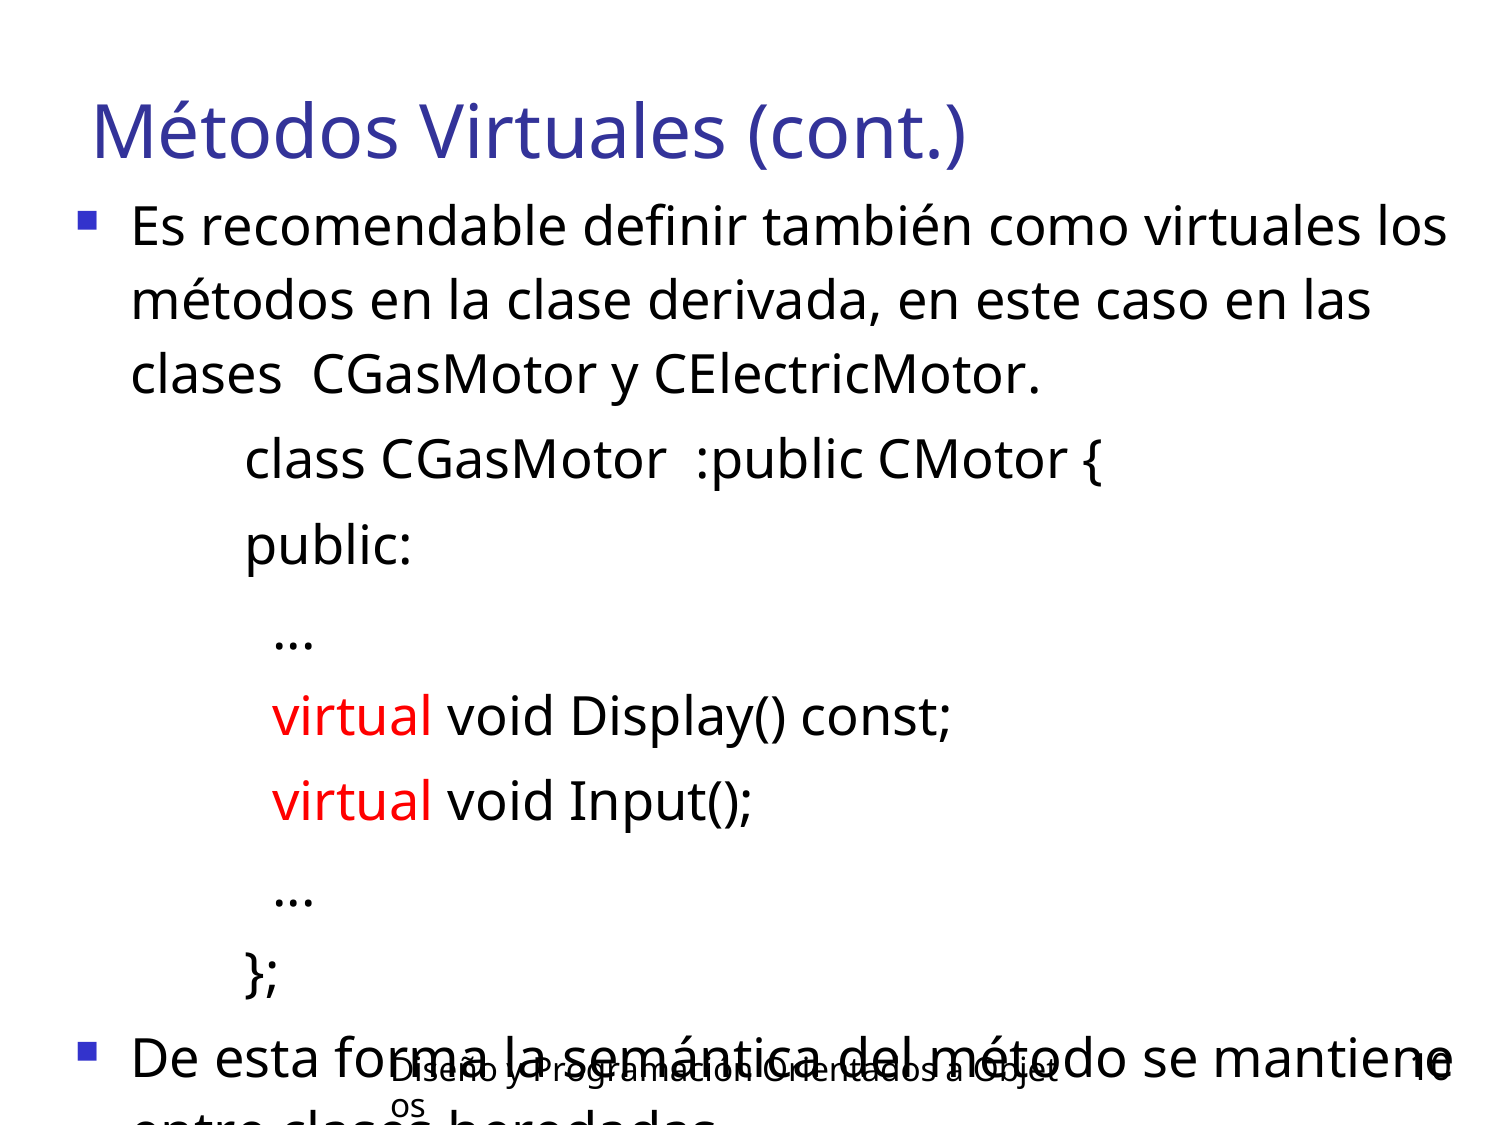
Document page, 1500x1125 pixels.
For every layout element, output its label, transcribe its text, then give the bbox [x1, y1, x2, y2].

list Es recomendable definir también como virtuales los métodos en la clase derivada, en este caso en las clases CGasMotor y CElectricMotor. class CGasMotor :public CMotor { public: ... virtual void Display() const; virtual void Input(); ... }; De esta forma la semántica del método se mantiene entre clases heredadas. [75, 187, 1462, 1013]
title Métodos Virtuales (cont.) [75, 10, 1466, 188]
